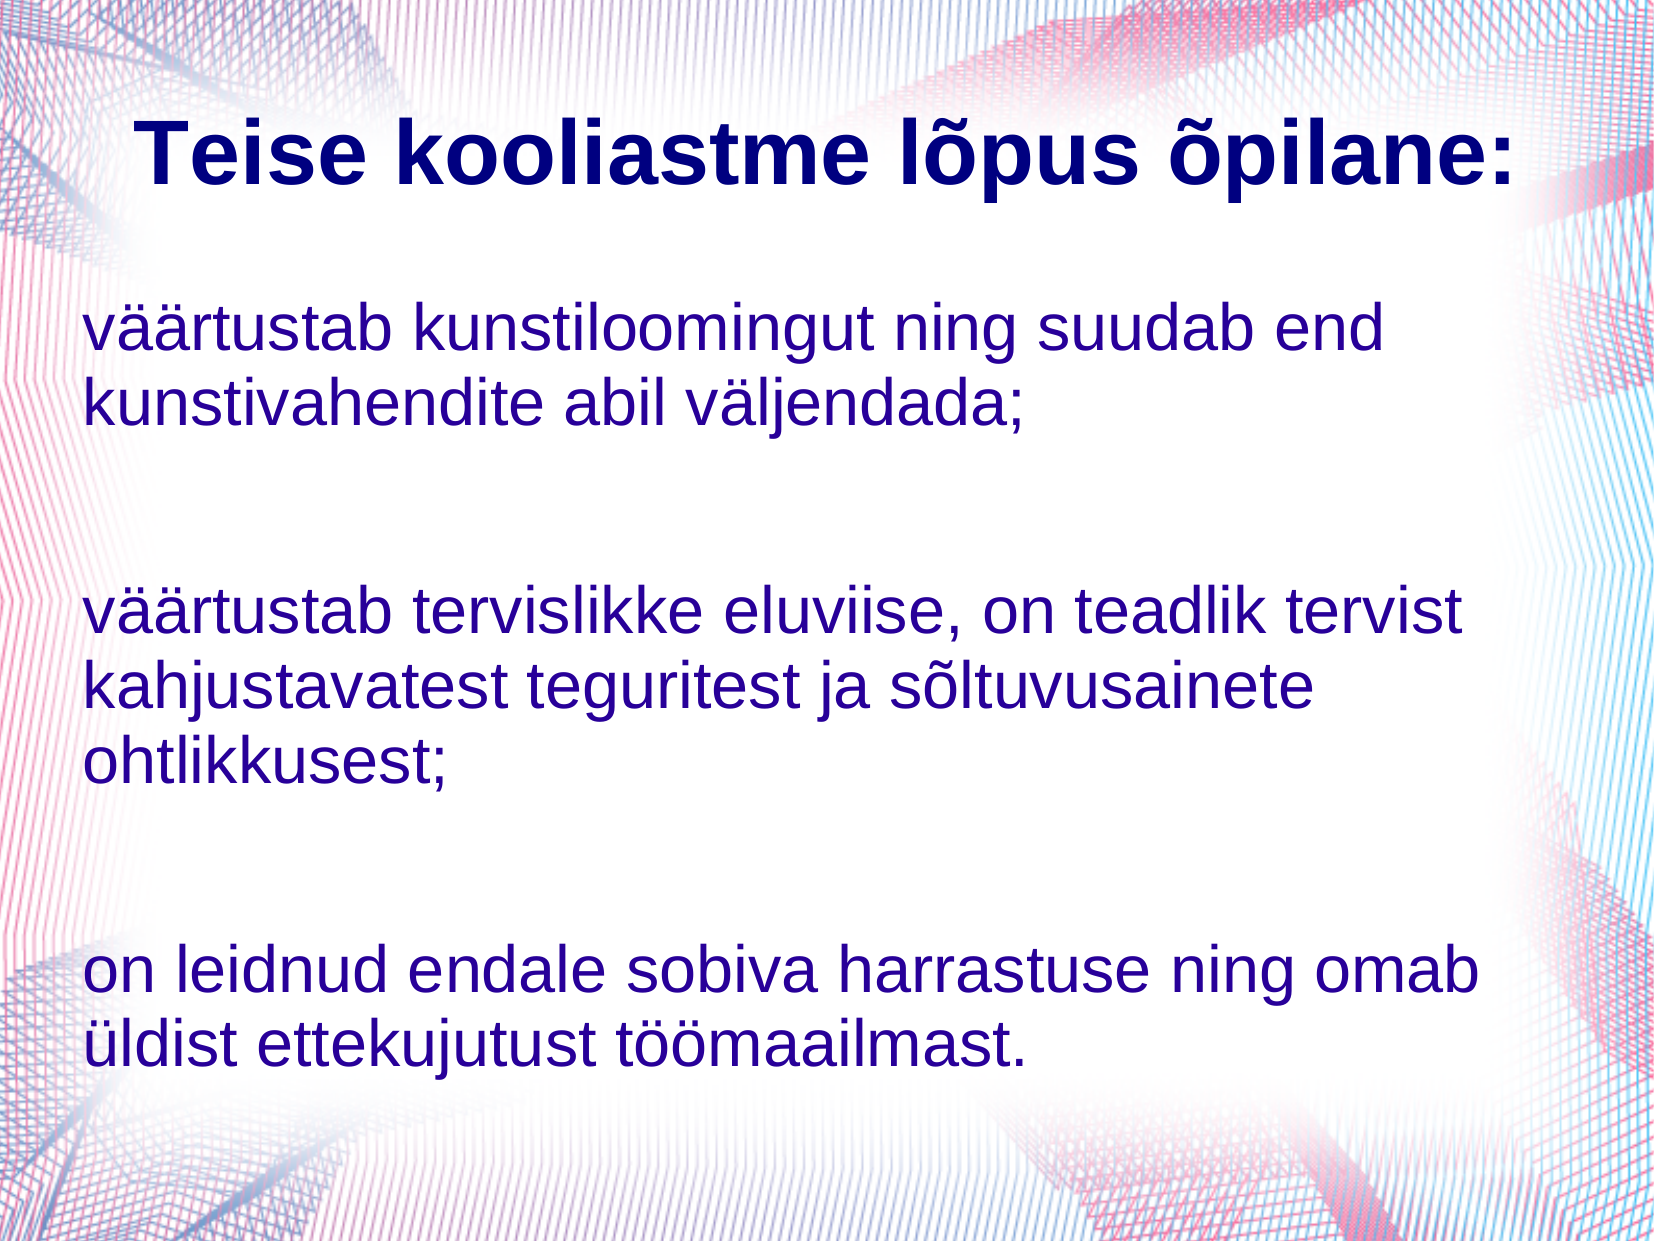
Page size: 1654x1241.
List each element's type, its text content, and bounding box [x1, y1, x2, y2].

picture [0, 0, 1654, 1241]
list väärtustab kunstiloomingut ning suudab end kunstivahendite abil väljendada; väärtustab tervislikke eluviise, on teadlik tervist kahjustavatest teguritest ja sõltuvusainete ohtlikkusest; on leidnud endale sobiva harrastuse ning omab üldist ettekujutust töömaailmast. [82, 290, 1571, 1231]
title Teise kooliastme lõpus õpilane: [82, 49, 1571, 257]
